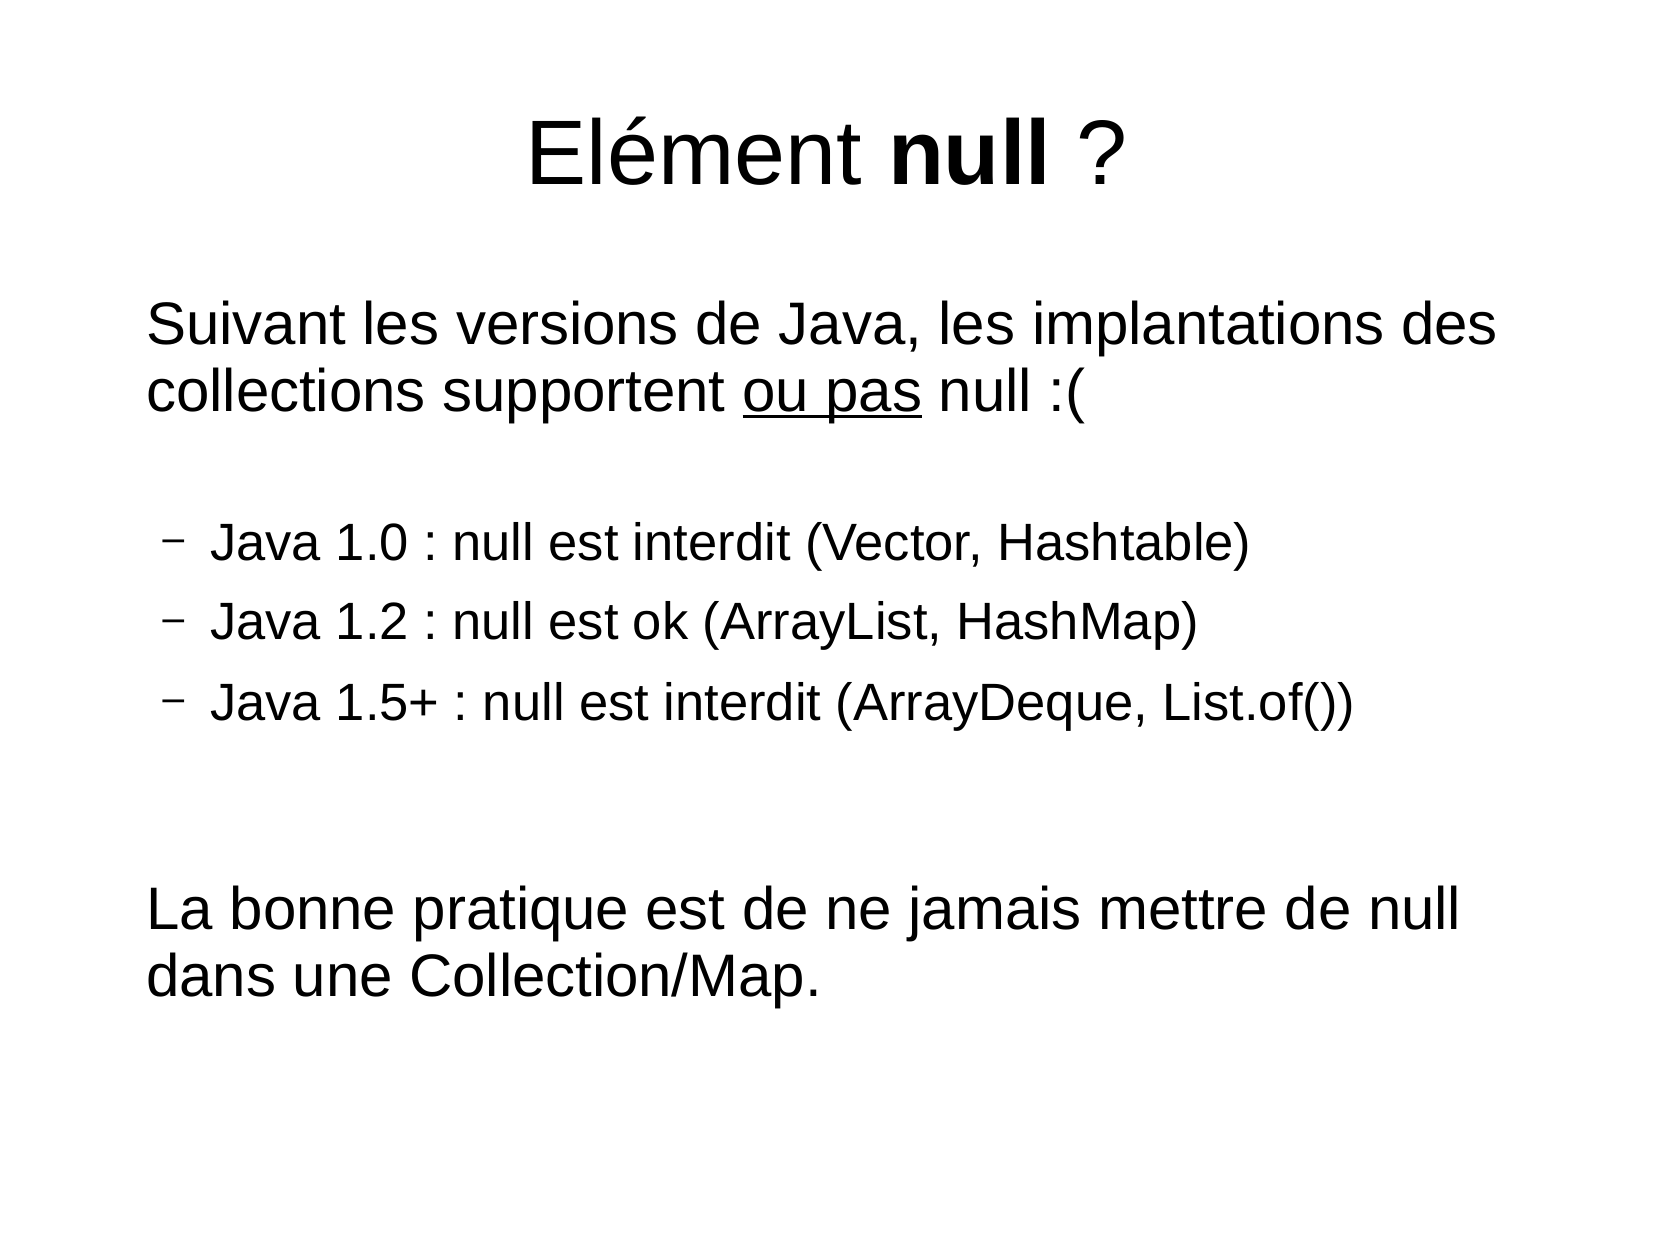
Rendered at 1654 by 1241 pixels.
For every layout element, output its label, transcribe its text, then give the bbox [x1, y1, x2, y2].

title Elément null ? [82, 49, 1571, 257]
list Suivant les versions de Java, les implantations des collections supportent ou pas null :( Java 1.0 : null est interdit (Vector, Hashtable) Java 1.2 : null est ok (ArrayList, HashMap) Java 1.5+ : null est interdit (ArrayDeque, List.of()) La bonne pratique est de ne jamais mettre de null dans une Collection/Map. [82, 290, 1571, 1010]
